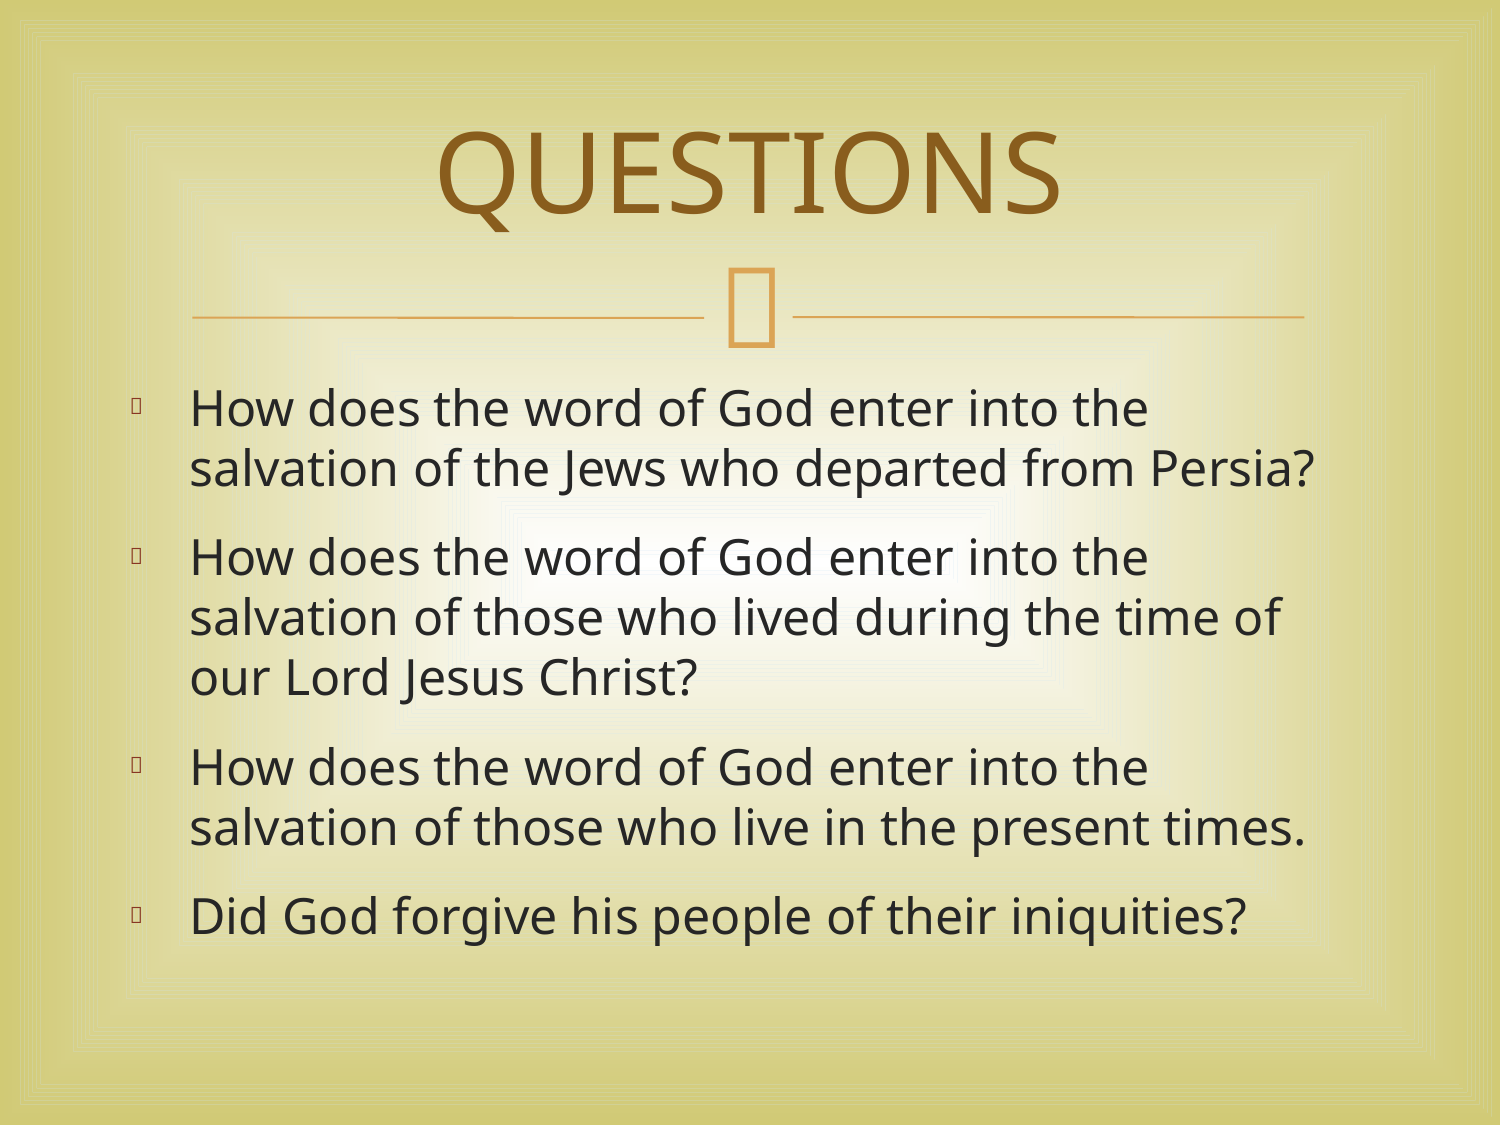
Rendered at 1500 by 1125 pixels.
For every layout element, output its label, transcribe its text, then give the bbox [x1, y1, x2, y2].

list How does the word of God enter into the salvation of the Jews who departed from Persia? How does the word of God enter into the salvation of those who lived during the time of our Lord Jesus Christ? How does the word of God enter into the salvation of those who live in the present times. Did God forgive his people of their iniquities? [114, 368, 1386, 1005]
title QUESTIONS [112, 93, 1386, 267]
